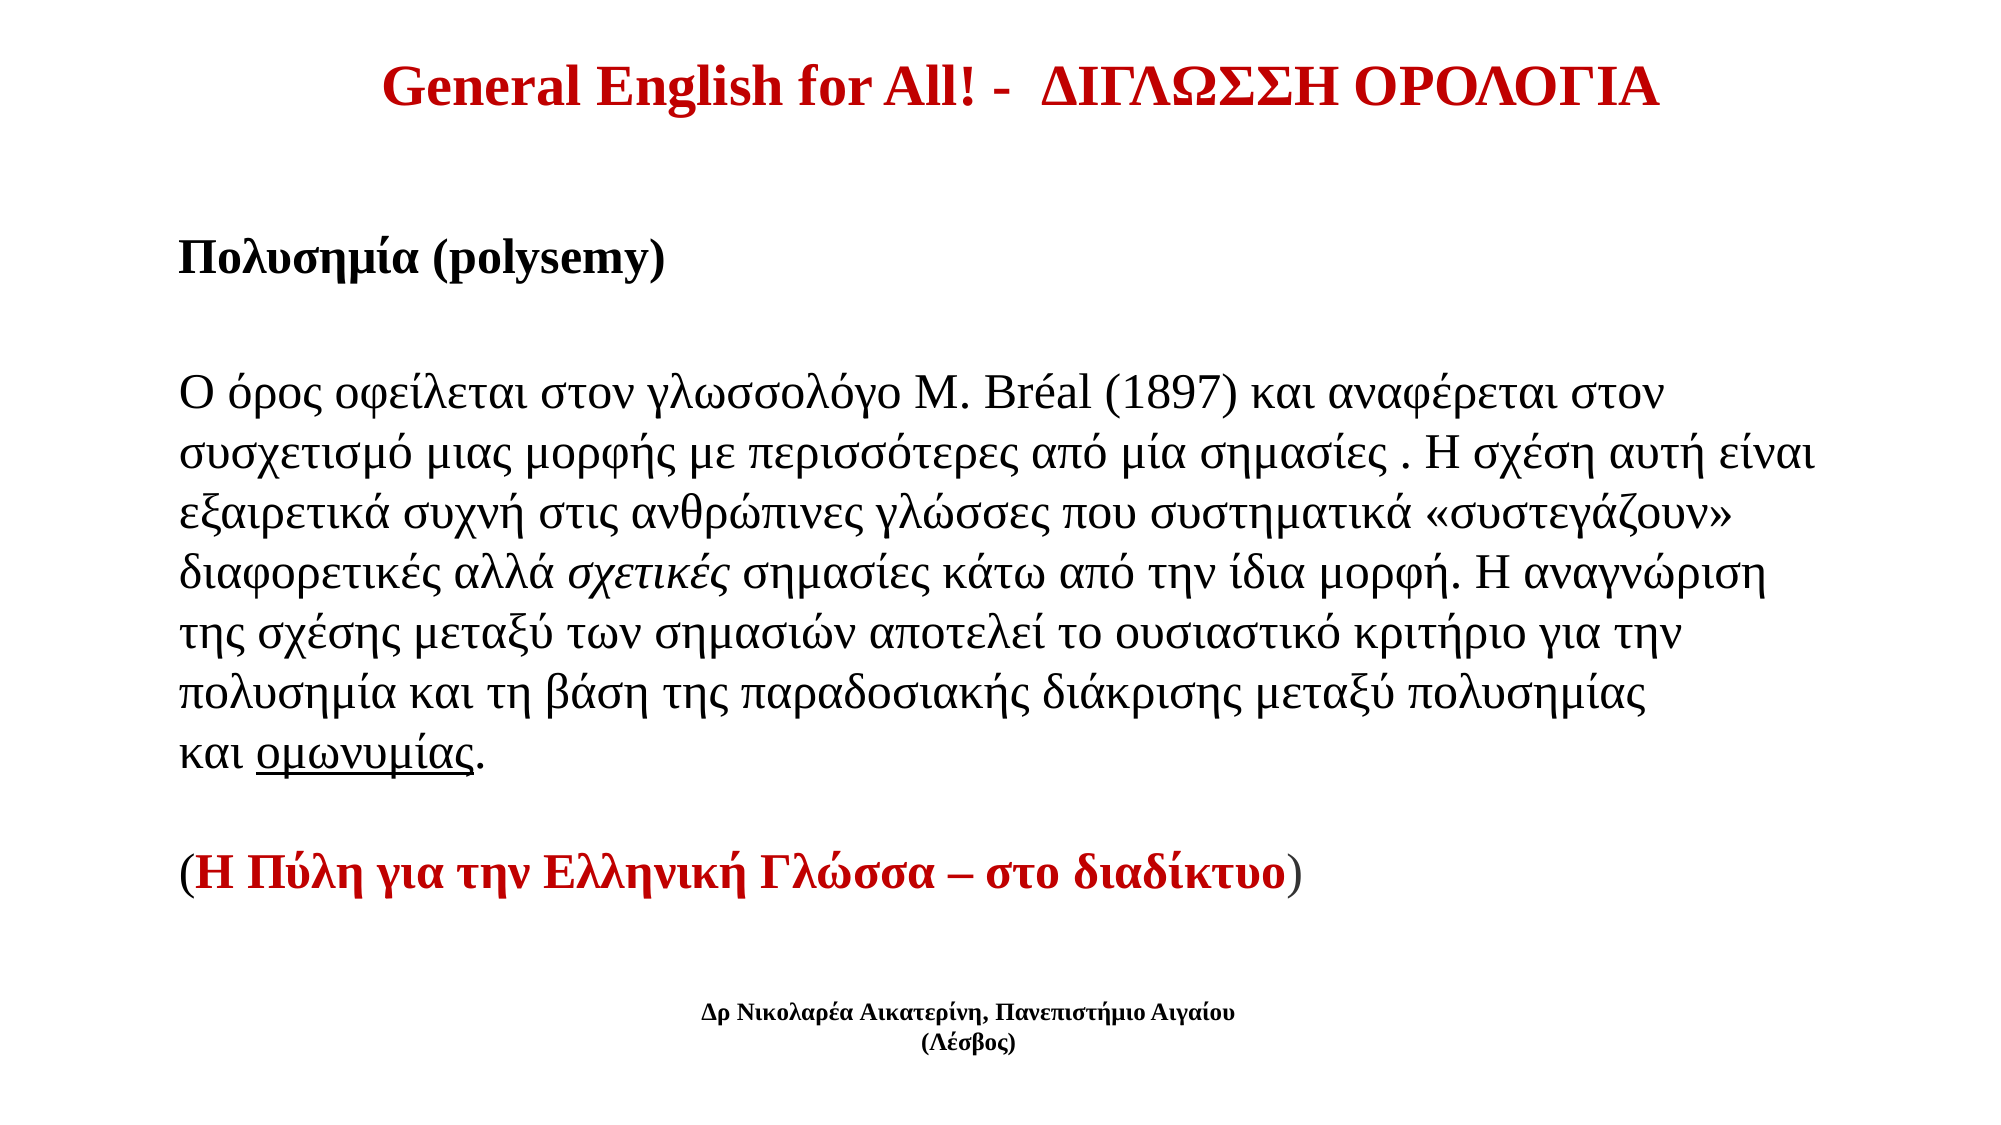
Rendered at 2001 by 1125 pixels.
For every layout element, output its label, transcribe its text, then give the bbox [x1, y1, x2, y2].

text_box Πολυσημία (polysemy) Ο όρος οφείλεται στον γλωσσολόγο M. Bréal (1897) και αναφέρεται στον συσχετισμό μιας μορφής με περισσότερες από μία σημασίες . Η σχέση αυτή είναι εξαιρετικά συχνή στις ανθρώπινες γλώσσες που συστηματικά «συστεγάζουν» διαφορετικές αλλά σχετικές σημασίες κάτω από την ίδια μορφή. Η αναγνώριση της σχέσης μεταξύ των σημασιών αποτελεί το ουσιαστικό κριτήριο για την πολυσημία και τη βάση της παραδοσιακής διάκρισης μεταξύ πολυσημίας και ομωνυμίας. (Η Πύλη για την Ελληνική Γλώσσα – στο διαδίκτυο) [163, 215, 1831, 915]
text_box General English for All! - ΔΙΓΛΩΣΣΗ ΟΡΟΛΟΓΙΑ [137, 47, 1905, 127]
text_box Δρ Νικολαρέα Αικατερίνη, Πανεπιστήμιο Αιγαίου (Λέσβος) [221, 987, 1716, 1064]
